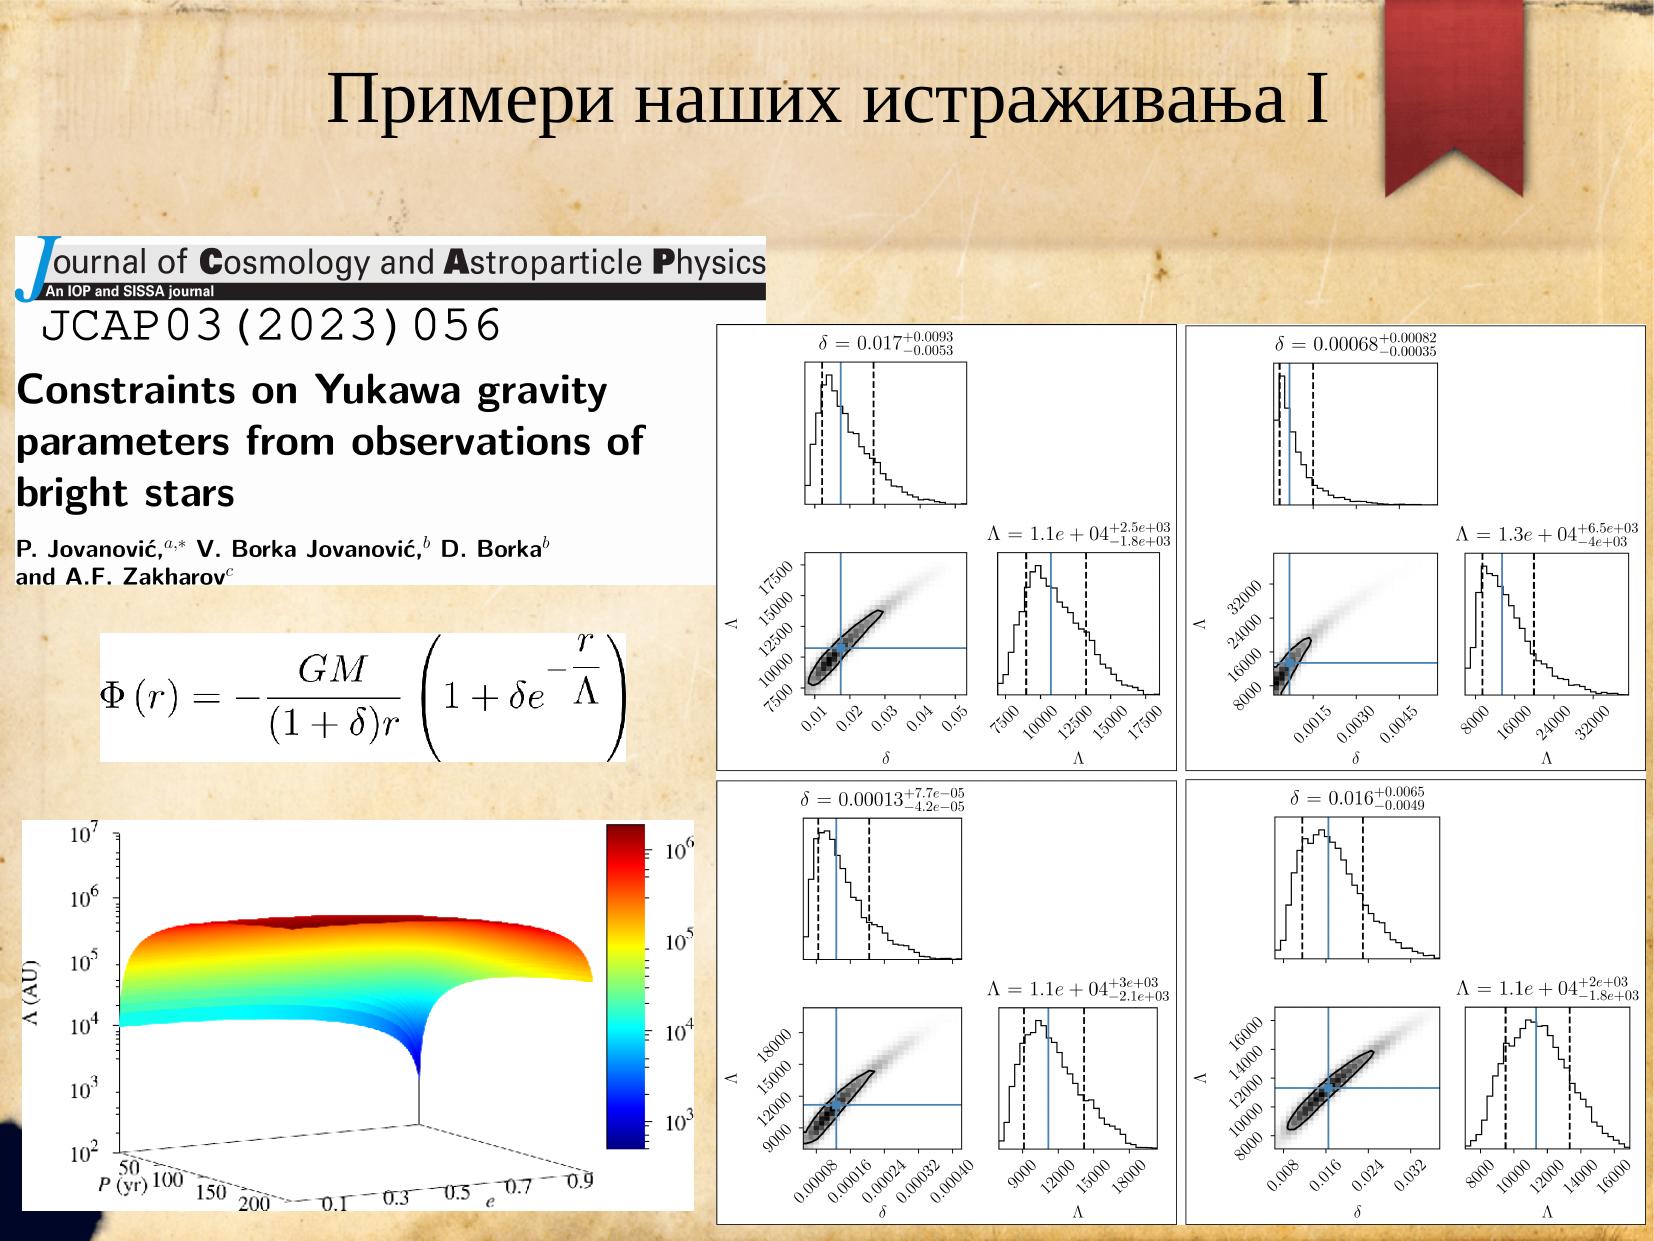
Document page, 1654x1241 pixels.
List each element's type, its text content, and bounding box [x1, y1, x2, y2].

title Примери наших истраживања I [64, 55, 1594, 156]
picture [0, 0, 1654, 1241]
